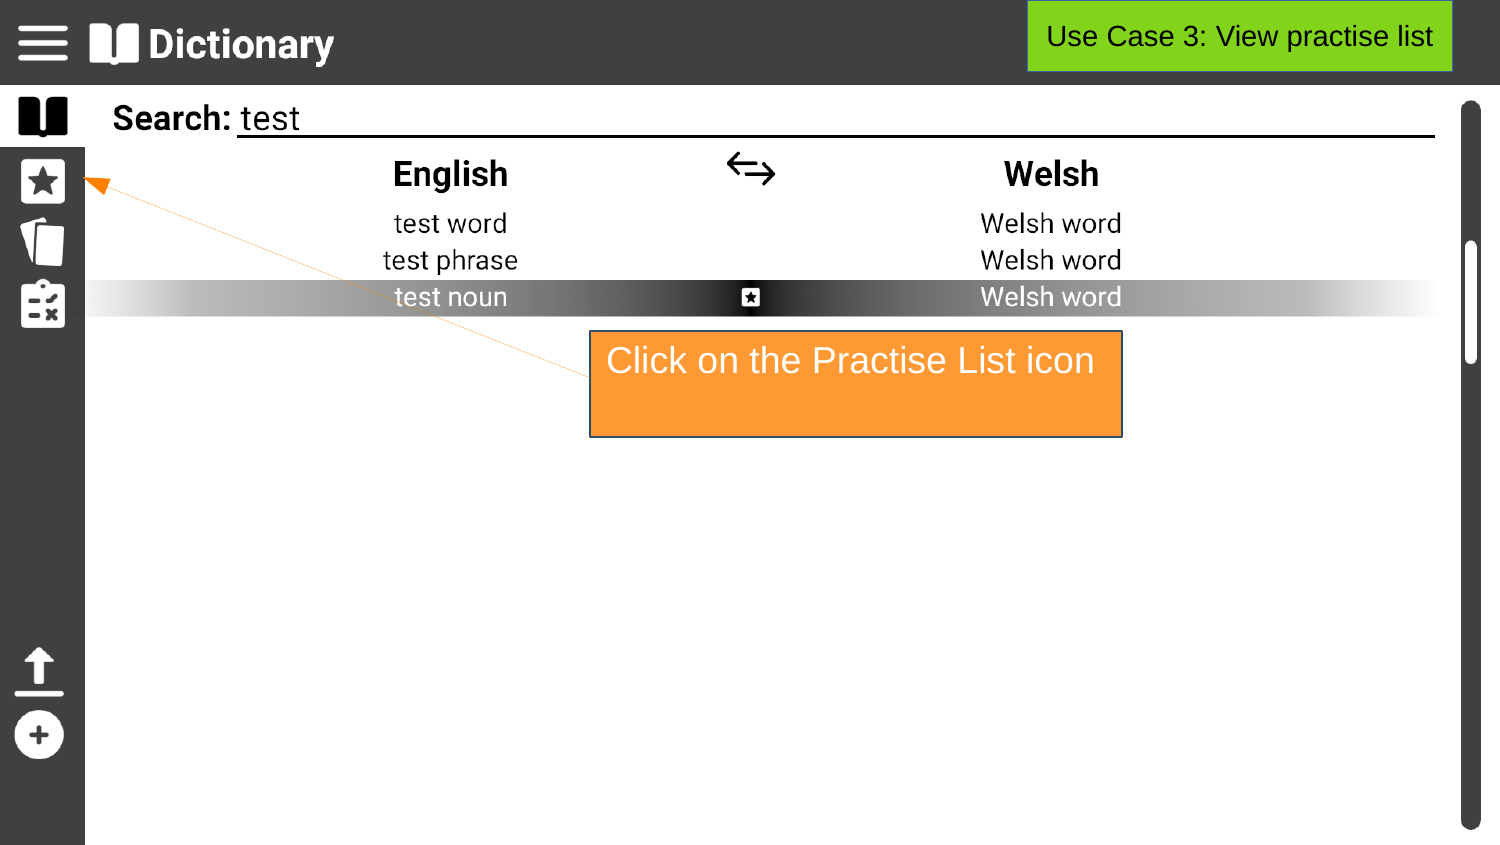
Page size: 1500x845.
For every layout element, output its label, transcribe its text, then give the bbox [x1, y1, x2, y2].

text_box Use Case 3: View practise list [1027, 0, 1453, 72]
text_box Click on the Practise List icon [590, 330, 1123, 438]
picture [0, 0, 1500, 845]
